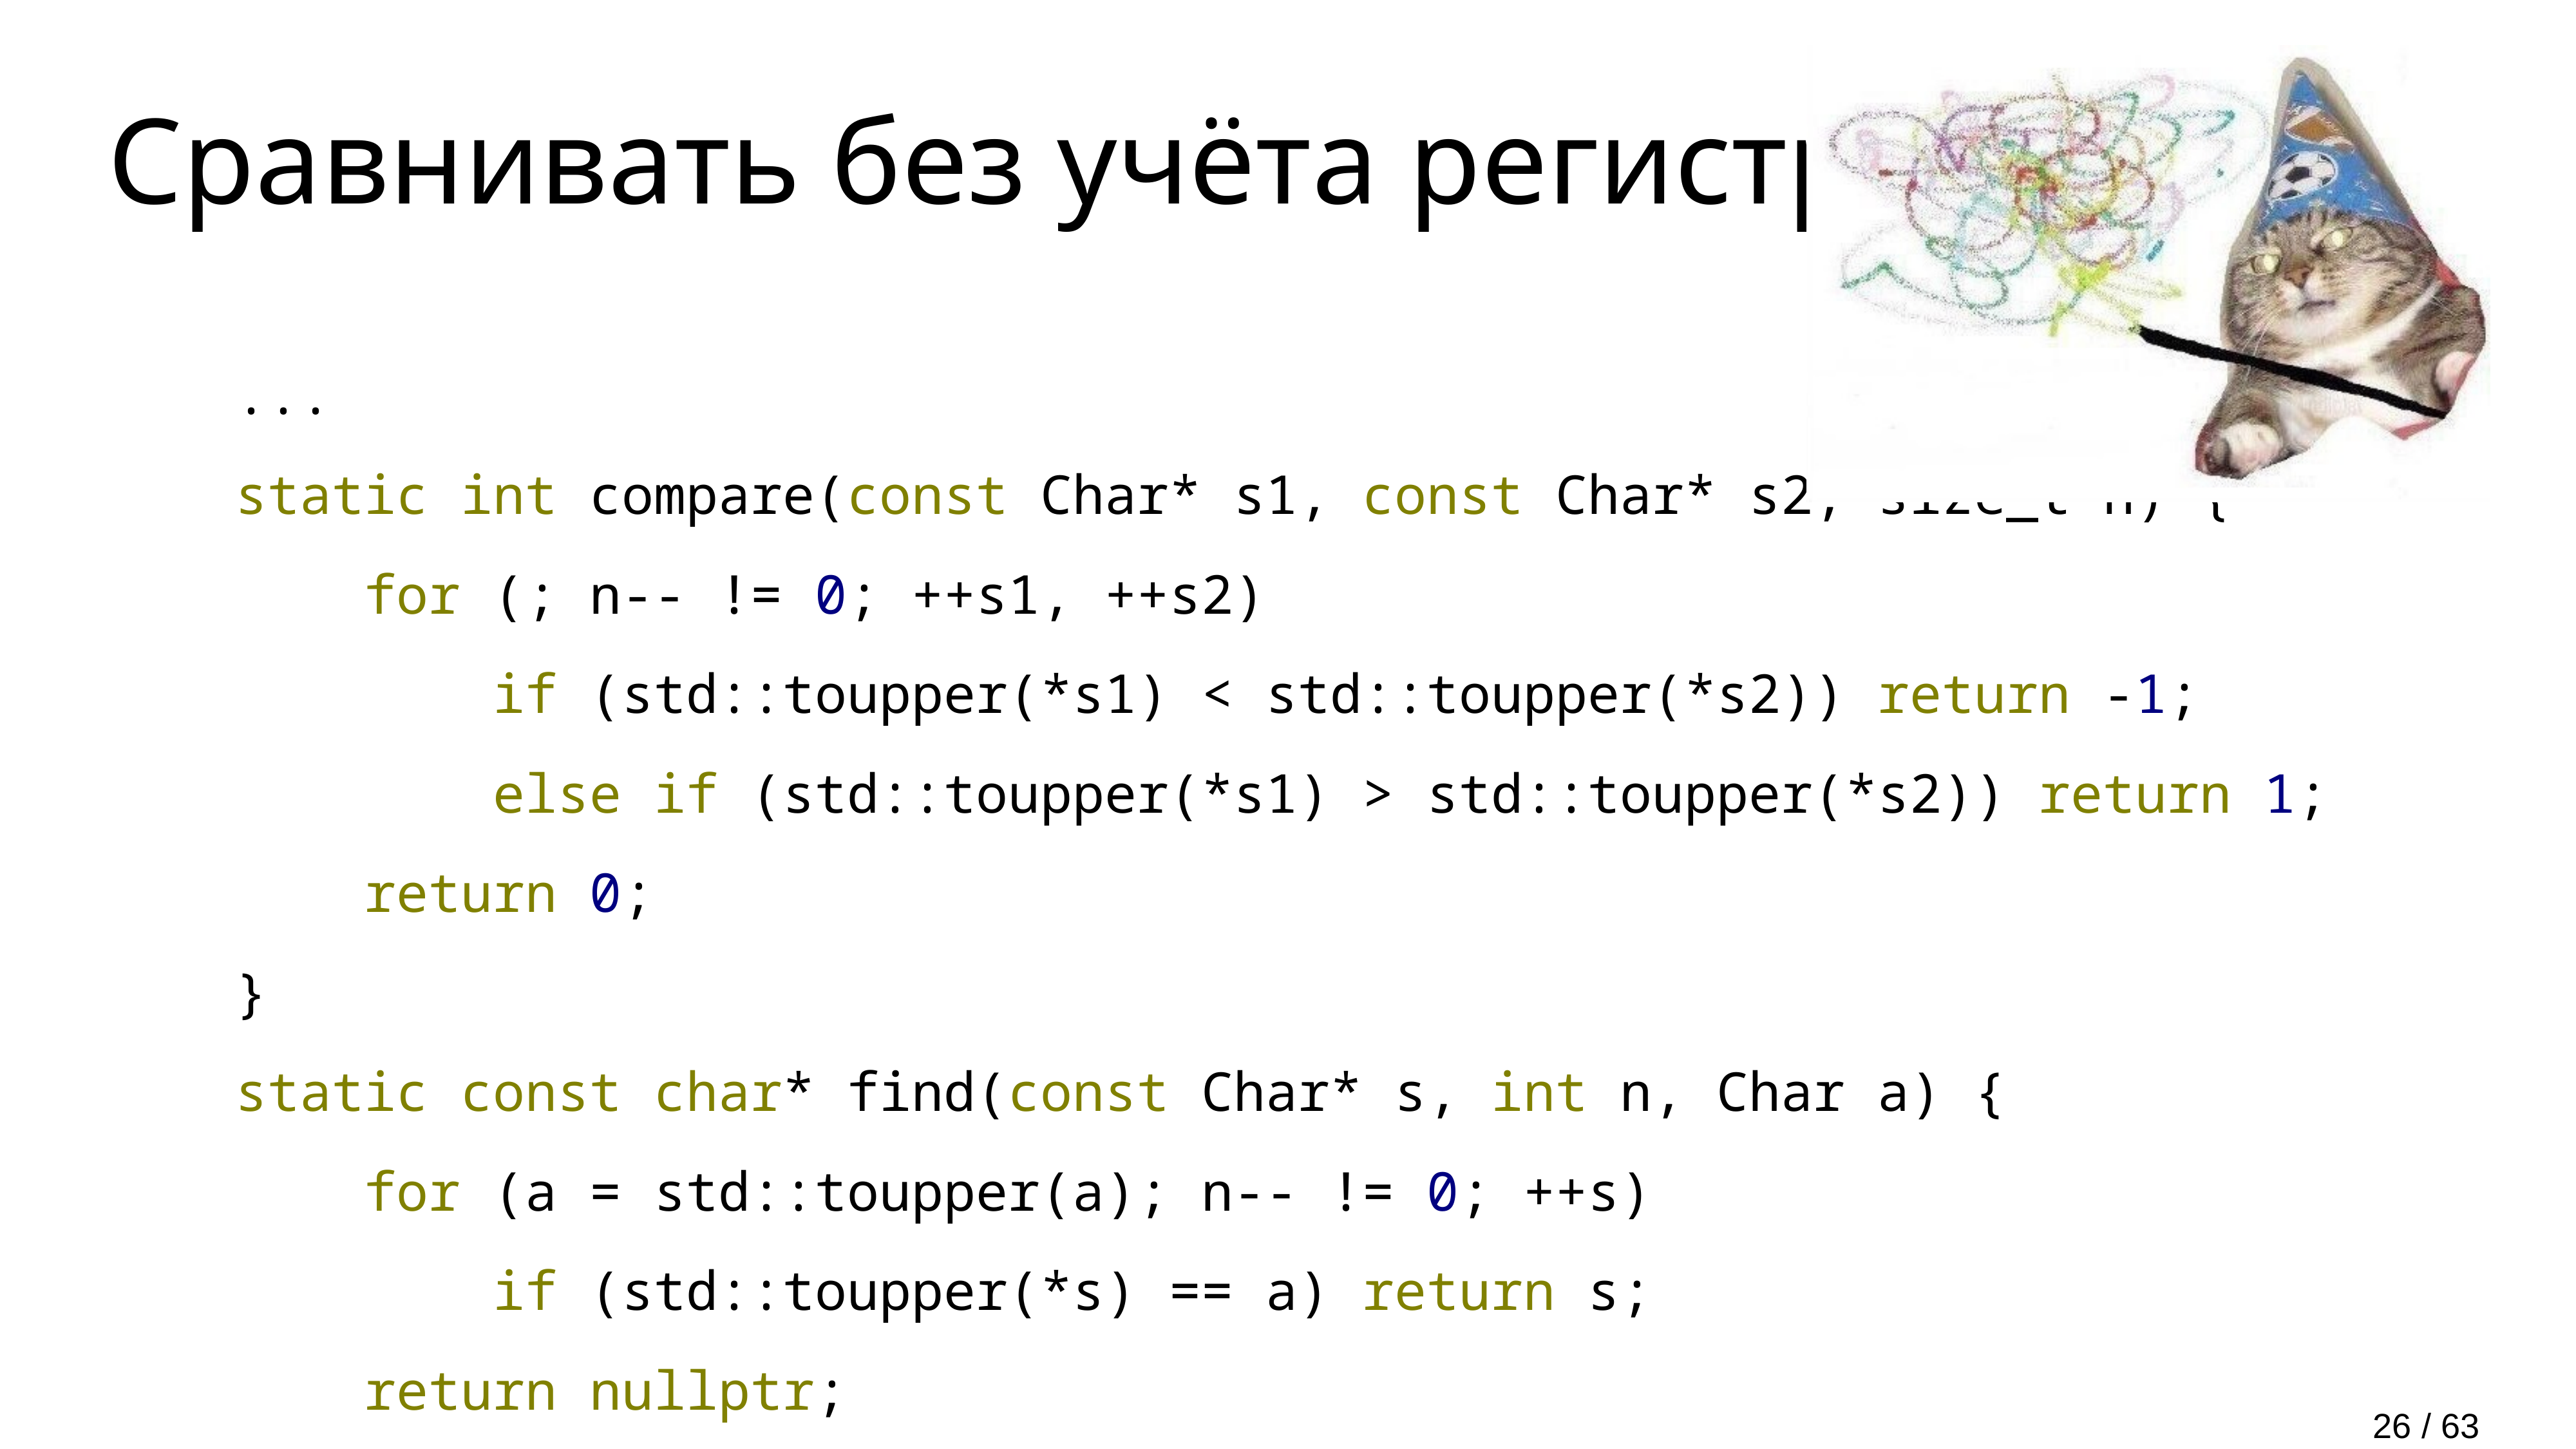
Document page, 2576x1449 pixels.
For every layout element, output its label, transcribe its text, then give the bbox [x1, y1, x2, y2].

picture [1806, 45, 2490, 502]
text_box <number> / 63 [2363, 1402, 2576, 1449]
title Сравнивать без учёта регистра [108, 80, 1806, 242]
list ... static int compare(const Char* s1, const Char* s2, size_t n) { for (; n-- != 0; ++s1, ++s2) if (std::toupper(*s1) < std::toupper(*s2)) return -1; else if (std::toupper(*s1) > std::toupper(*s2)) return 1; return 0; } static const char* find(const Char* s, int n, Char a) { for (a = std::toupper(a); n-- != 0; ++s) if (std::toupper(*s) == a) return s; return nullptr; } [0, 295, 2576, 1449]
